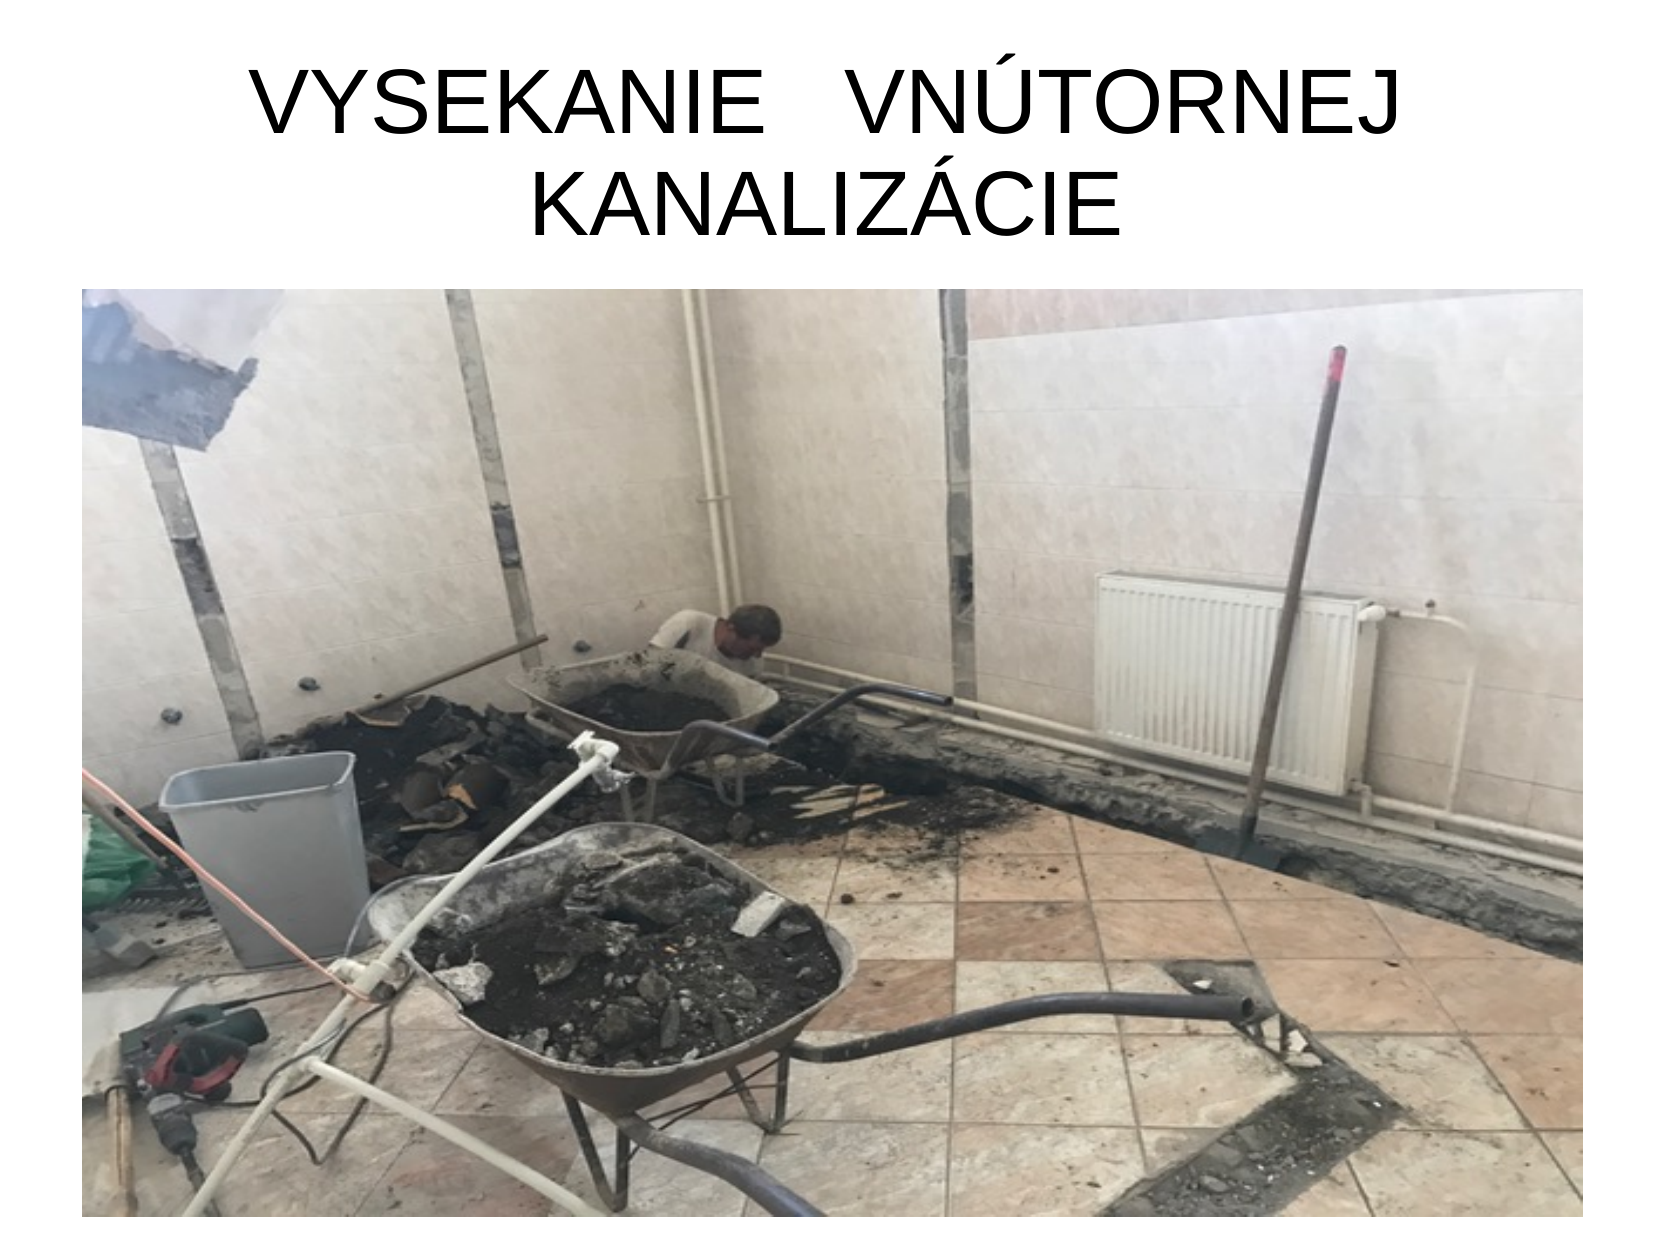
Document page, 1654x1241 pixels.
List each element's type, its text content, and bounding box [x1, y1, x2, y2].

title VYSEKANIE VNÚTORNEJ KANALIZÁCIE [82, 49, 1571, 257]
picture [82, 289, 1583, 1217]
